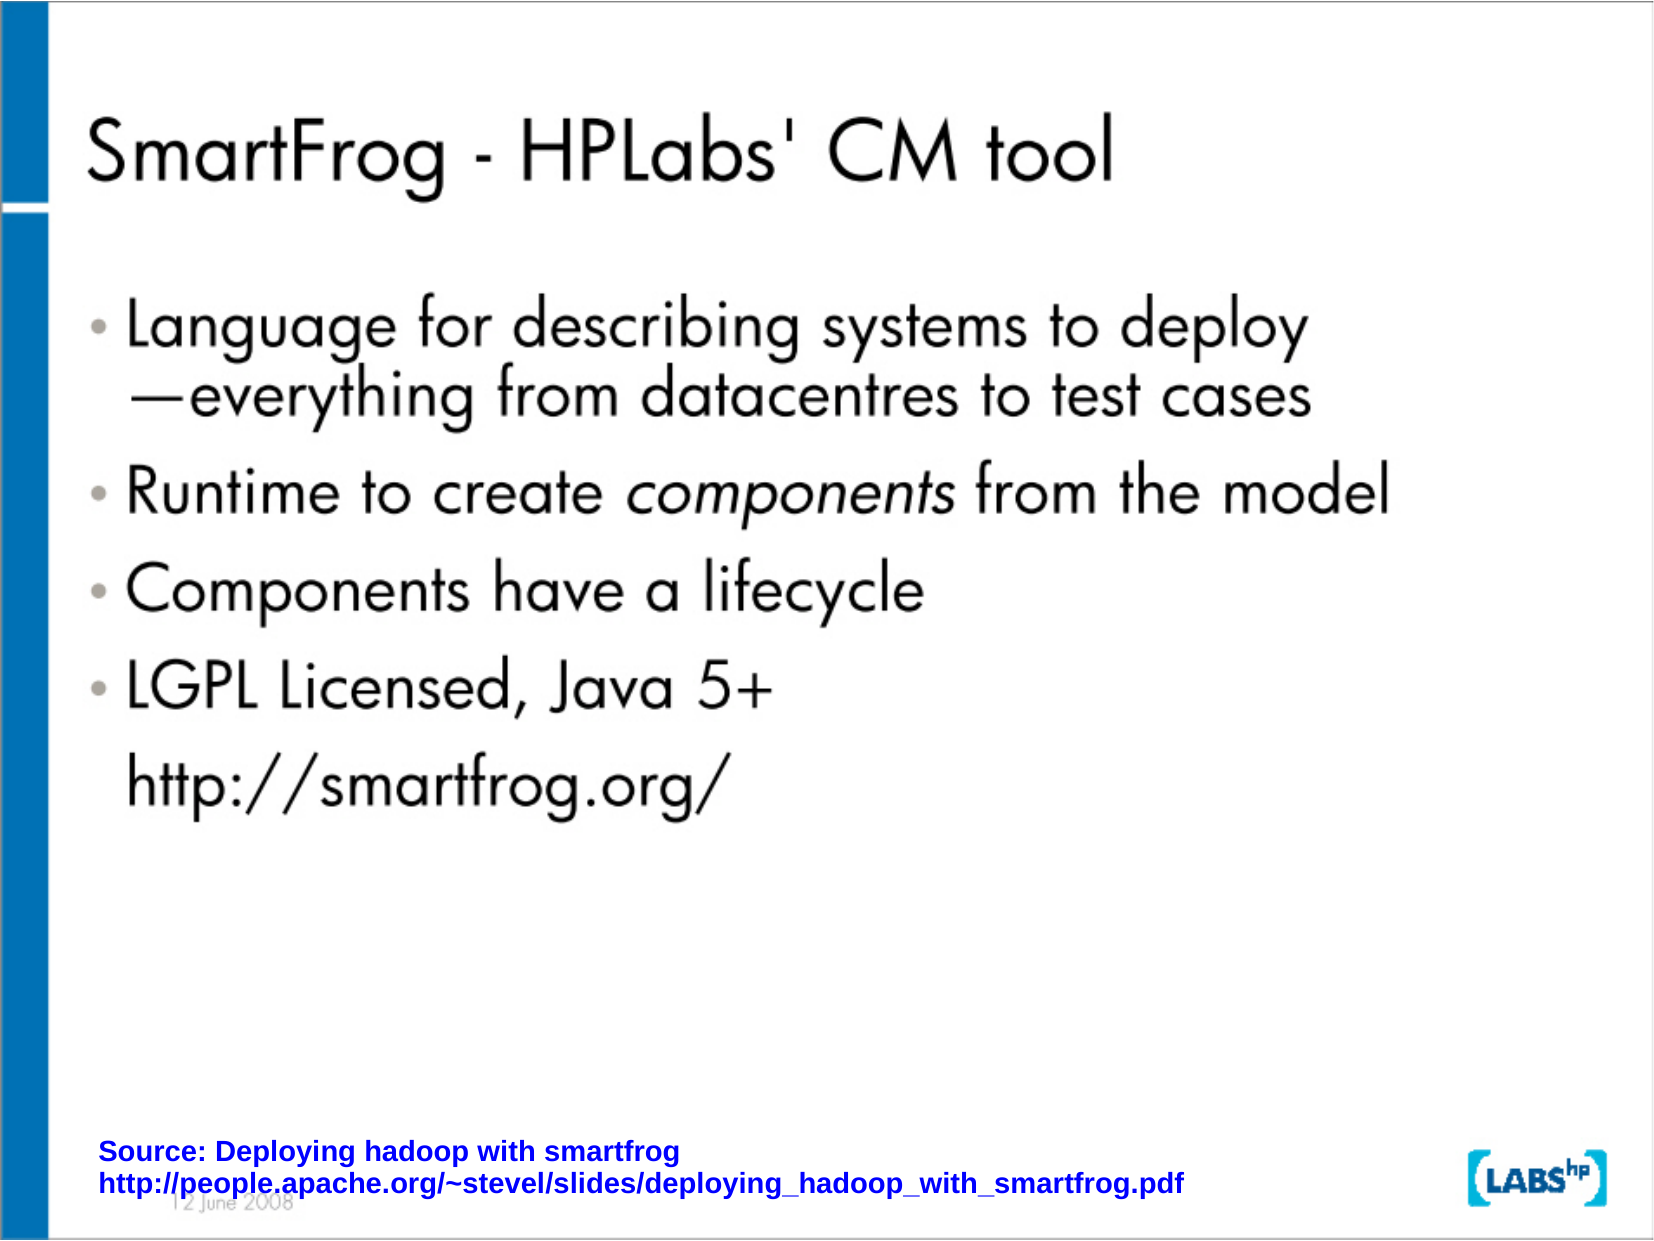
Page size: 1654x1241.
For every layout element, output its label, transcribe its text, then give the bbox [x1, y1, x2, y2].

text_box Source: Deploying hadoop with smartfrog http://people.apache.org/~stevel/slides/deploying_hadoop_with_smartfrog.pdf [83, 1127, 1408, 1211]
picture [0, 1, 1654, 1241]
